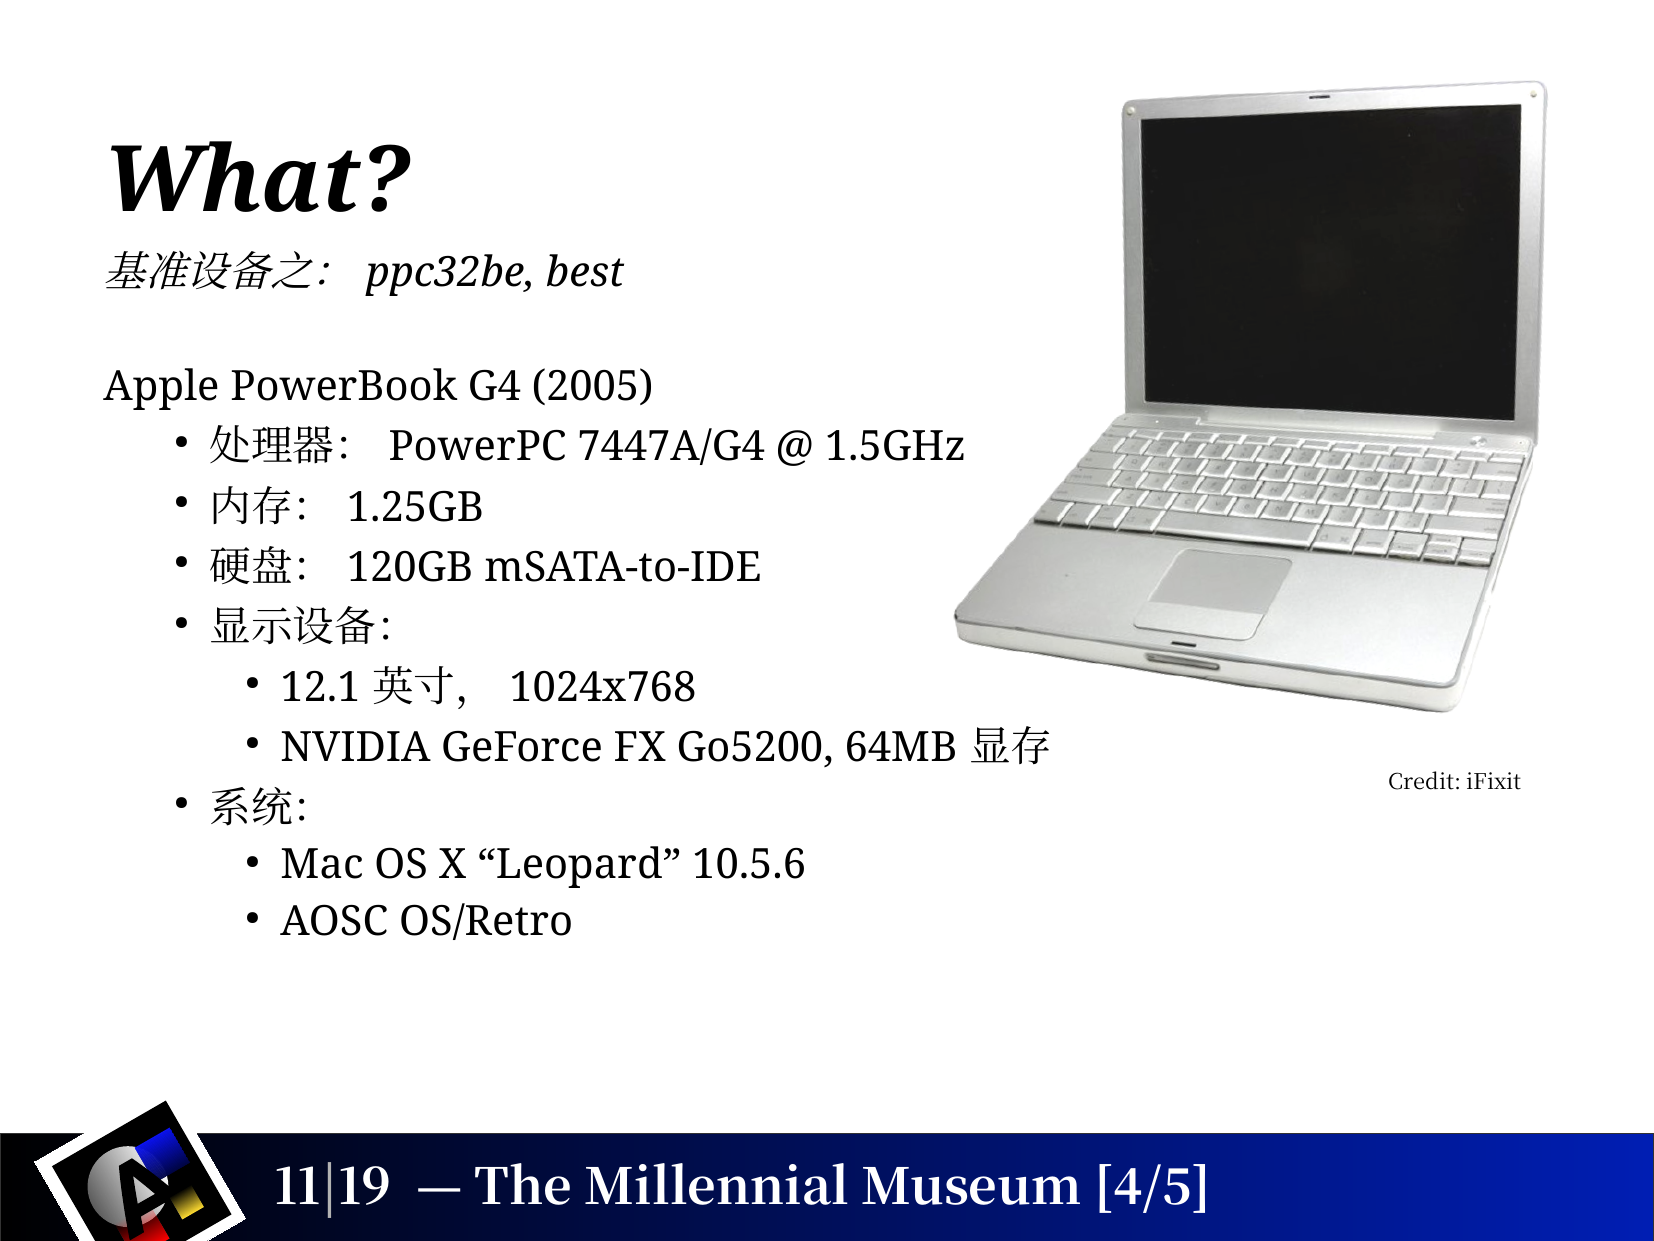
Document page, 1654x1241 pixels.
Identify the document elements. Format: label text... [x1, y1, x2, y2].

text_box <编号>|19 — <slide-name> [259, 1139, 1571, 1241]
text_box Credit: iFixit [1374, 757, 1536, 804]
picture [51, 1100, 232, 1241]
picture [838, 11, 1645, 762]
text_box [0, 1084, 1654, 1241]
text_box What? 基准设备之：ppc32be, best Apple PowerBook G4 (2005) 处理器：PowerPC 7447A/G4 @ 1.5GHz 内存：1.25GB 硬盘：120GB mSATA-to-IDE 显示设备： 12.1英寸，1024x768 NVIDIA GeForce FX Go5200, 64MB显存 系统： Mac OS X “Leopard” 10.5.6 AOSC OS/Retro [88, 106, 1068, 955]
